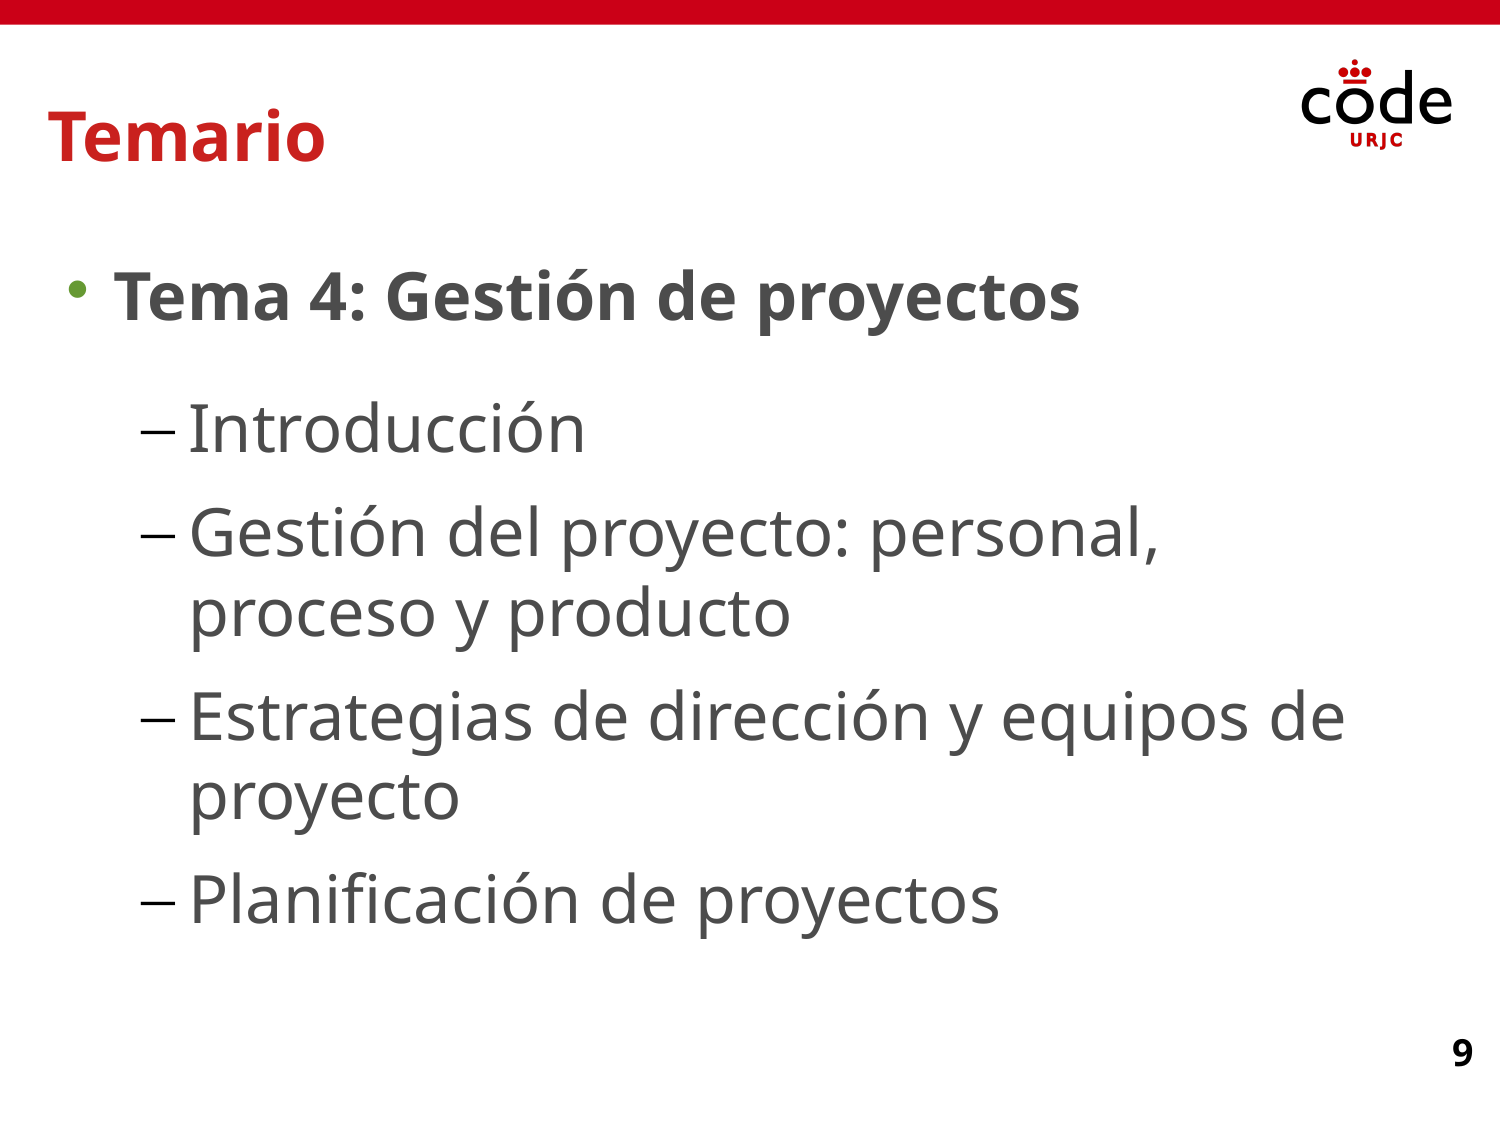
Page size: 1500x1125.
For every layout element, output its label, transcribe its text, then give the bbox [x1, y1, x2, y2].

picture [1284, 50, 1468, 161]
list Tema 4: Gestión de proyectos Introducción Gestión del proyecto: personal, proceso y producto Estrategias de dirección y equipos de proyecto Planificación de proyectos [51, 259, 1436, 1013]
title Temario [32, 79, 1383, 189]
